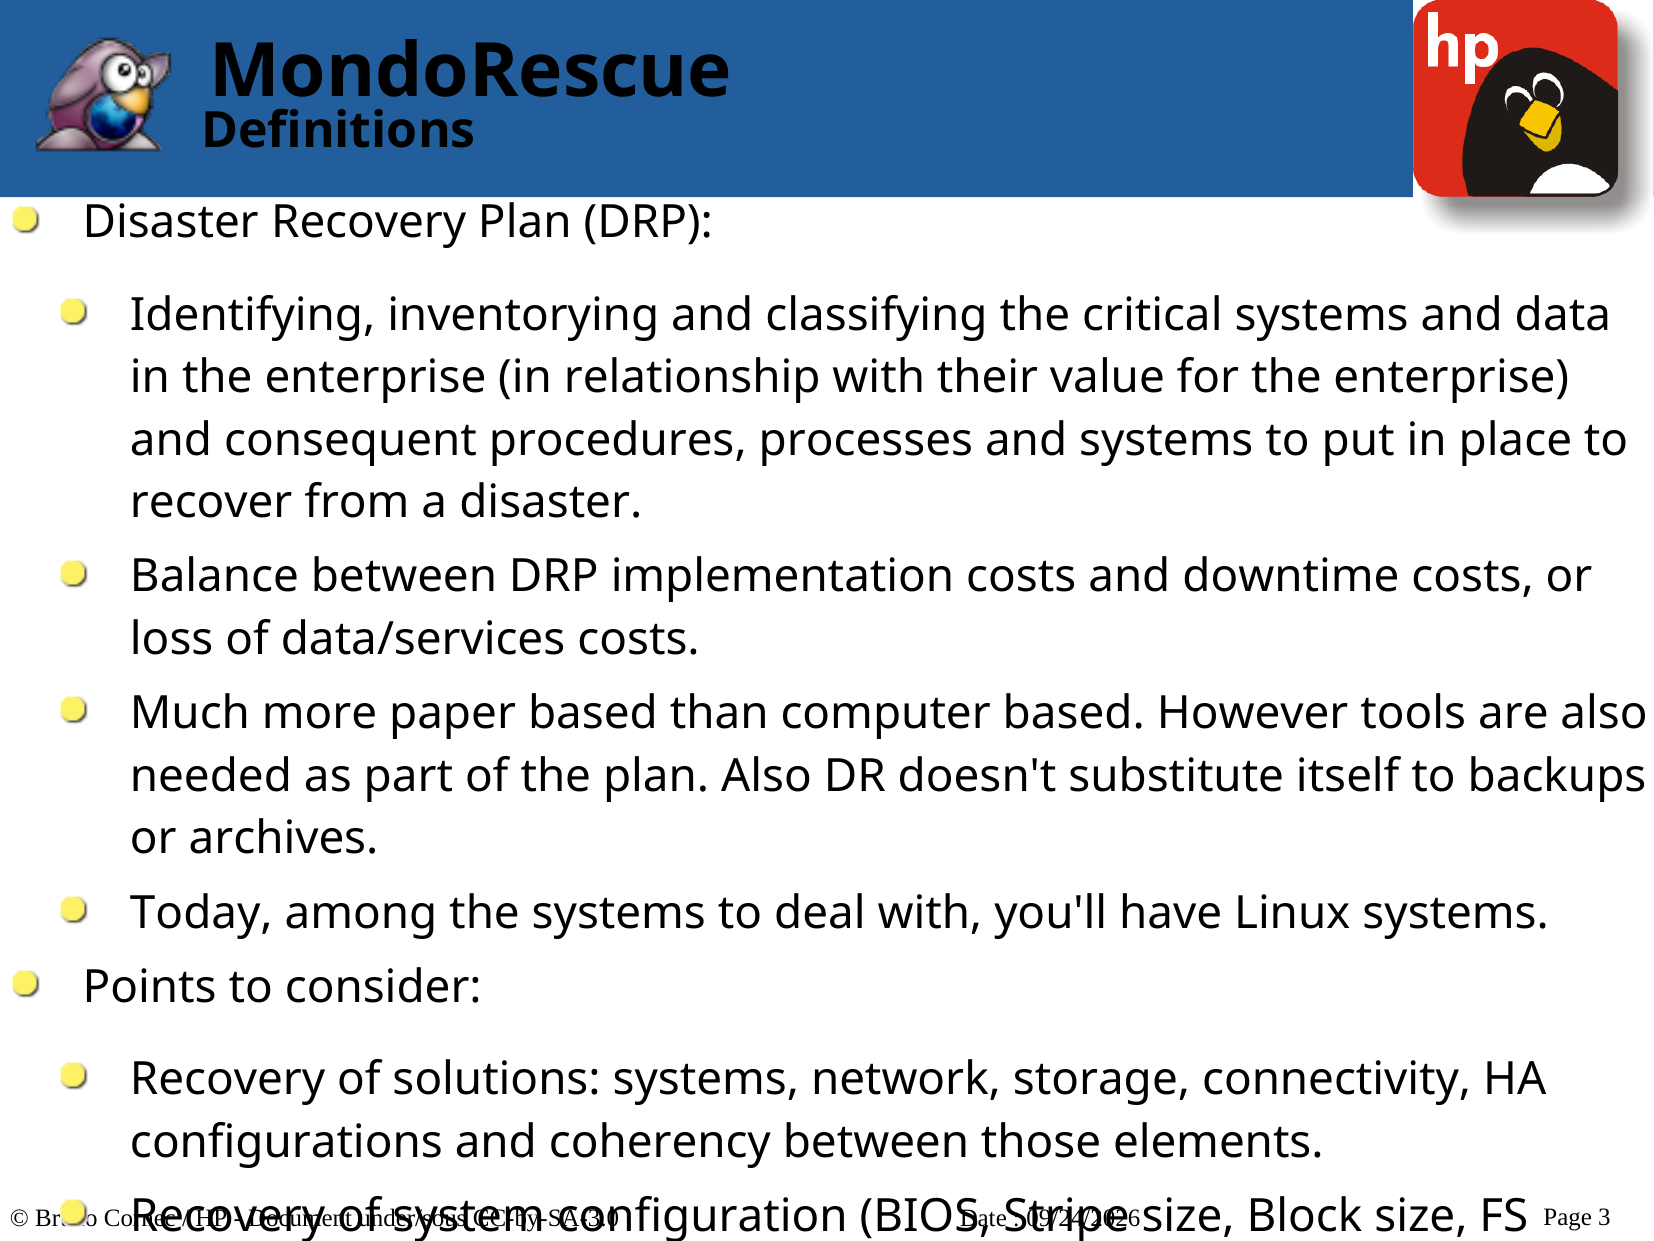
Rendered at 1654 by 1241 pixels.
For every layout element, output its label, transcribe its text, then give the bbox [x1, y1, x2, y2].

picture [1413, 0, 1654, 188]
title Definitions [200, 26, 1190, 188]
picture [0, 0, 211, 188]
picture [59, 1223, 90, 1229]
list Disaster Recovery Plan (DRP): Identifying, inventorying and classifying the critical systems and data in the enterprise (in relationship with their value for the enterprise) and consequent procedures, processes and systems to put in place to recover from a disaster. Balance between DRP implementation costs and downtime costs, or loss of data/services costs. Much more paper based than computer based. However tools are also needed as part of the plan. Also DR doesn't substitute itself to backups or archives. Today, among the systems to deal with, you'll have Linux systems. Points to consider: Recovery of solutions: systems, network, storage, connectivity, HA configurations and coherency between those elements. Recovery of system configuration (BIOS, Stripe size, Block size, FS layout and options, Boot loader, OS data, users and application data, ...) and coherency between those elements. [0, 188, 1654, 1223]
